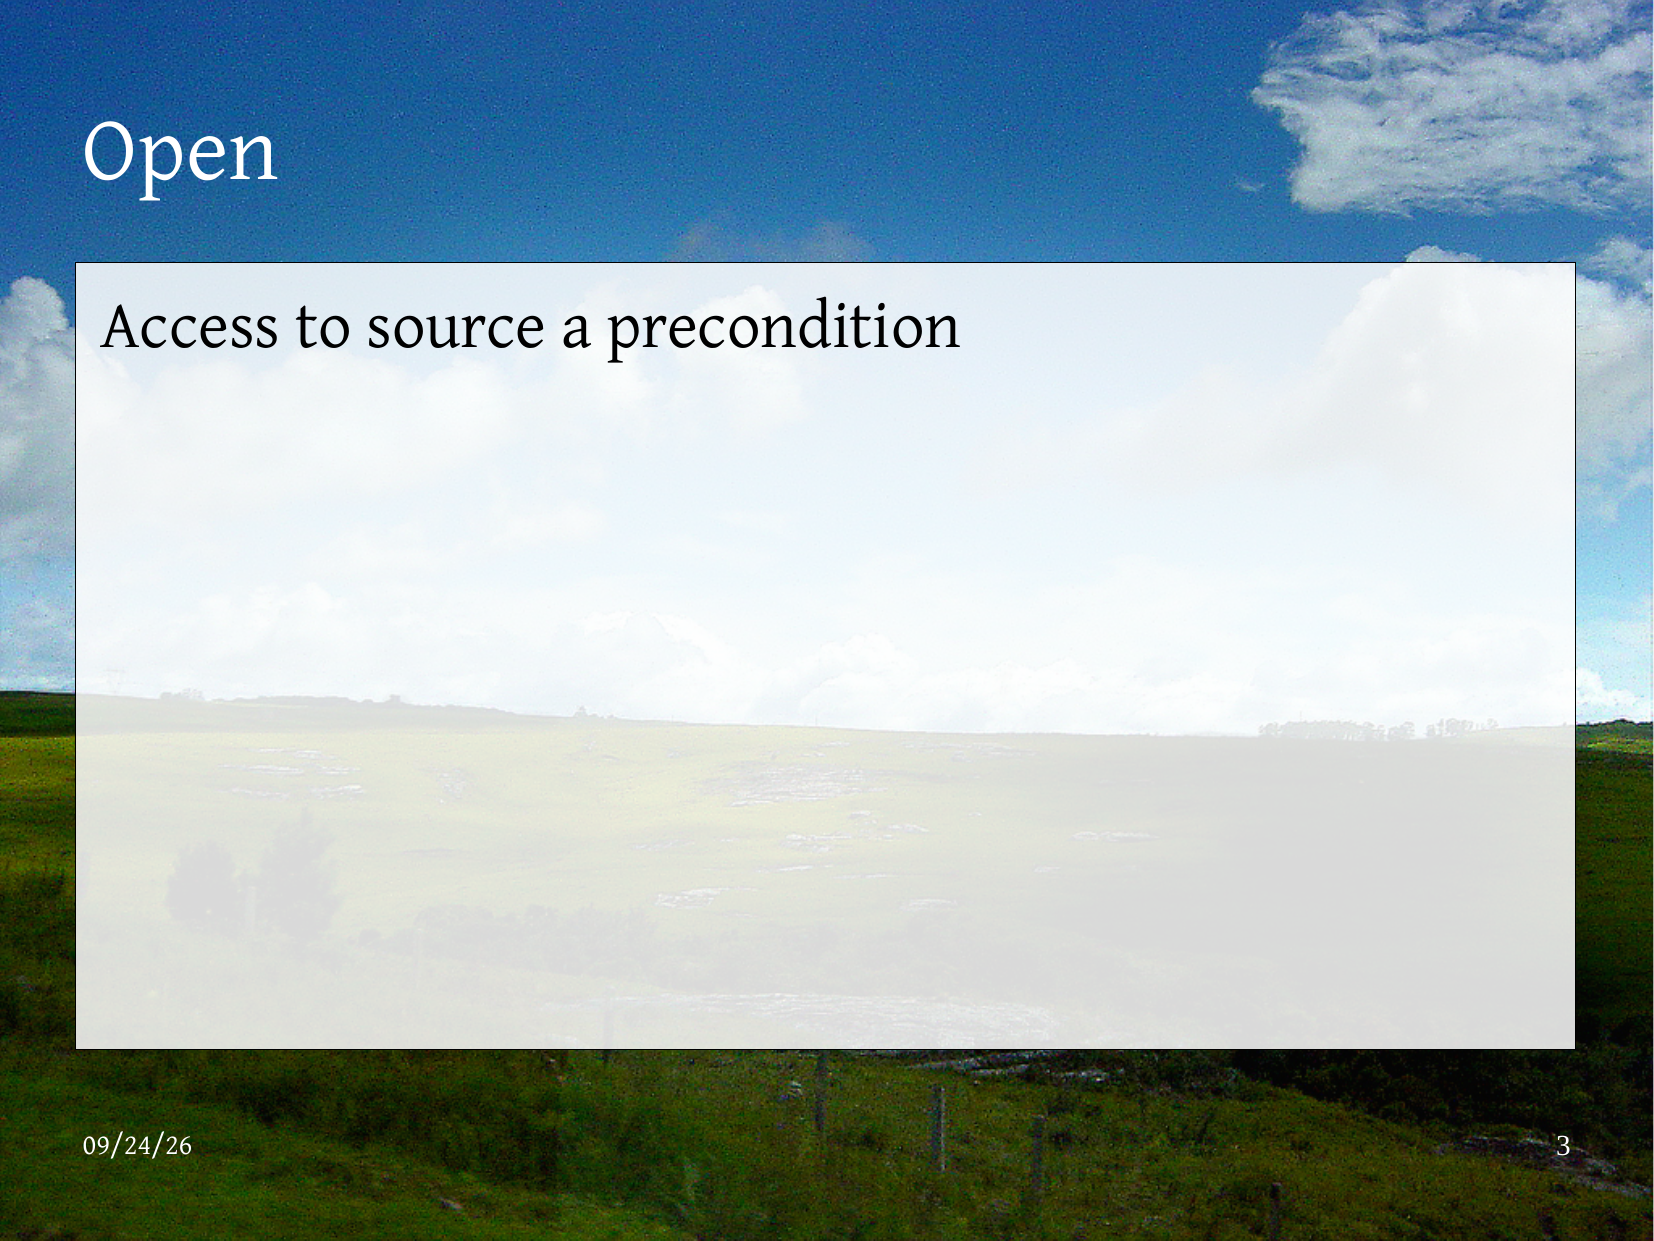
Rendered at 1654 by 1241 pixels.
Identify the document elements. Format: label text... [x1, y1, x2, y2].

list Access to source a precondition [82, 290, 1571, 1109]
picture [0, 0, 1654, 1241]
title Open [82, 49, 1571, 257]
